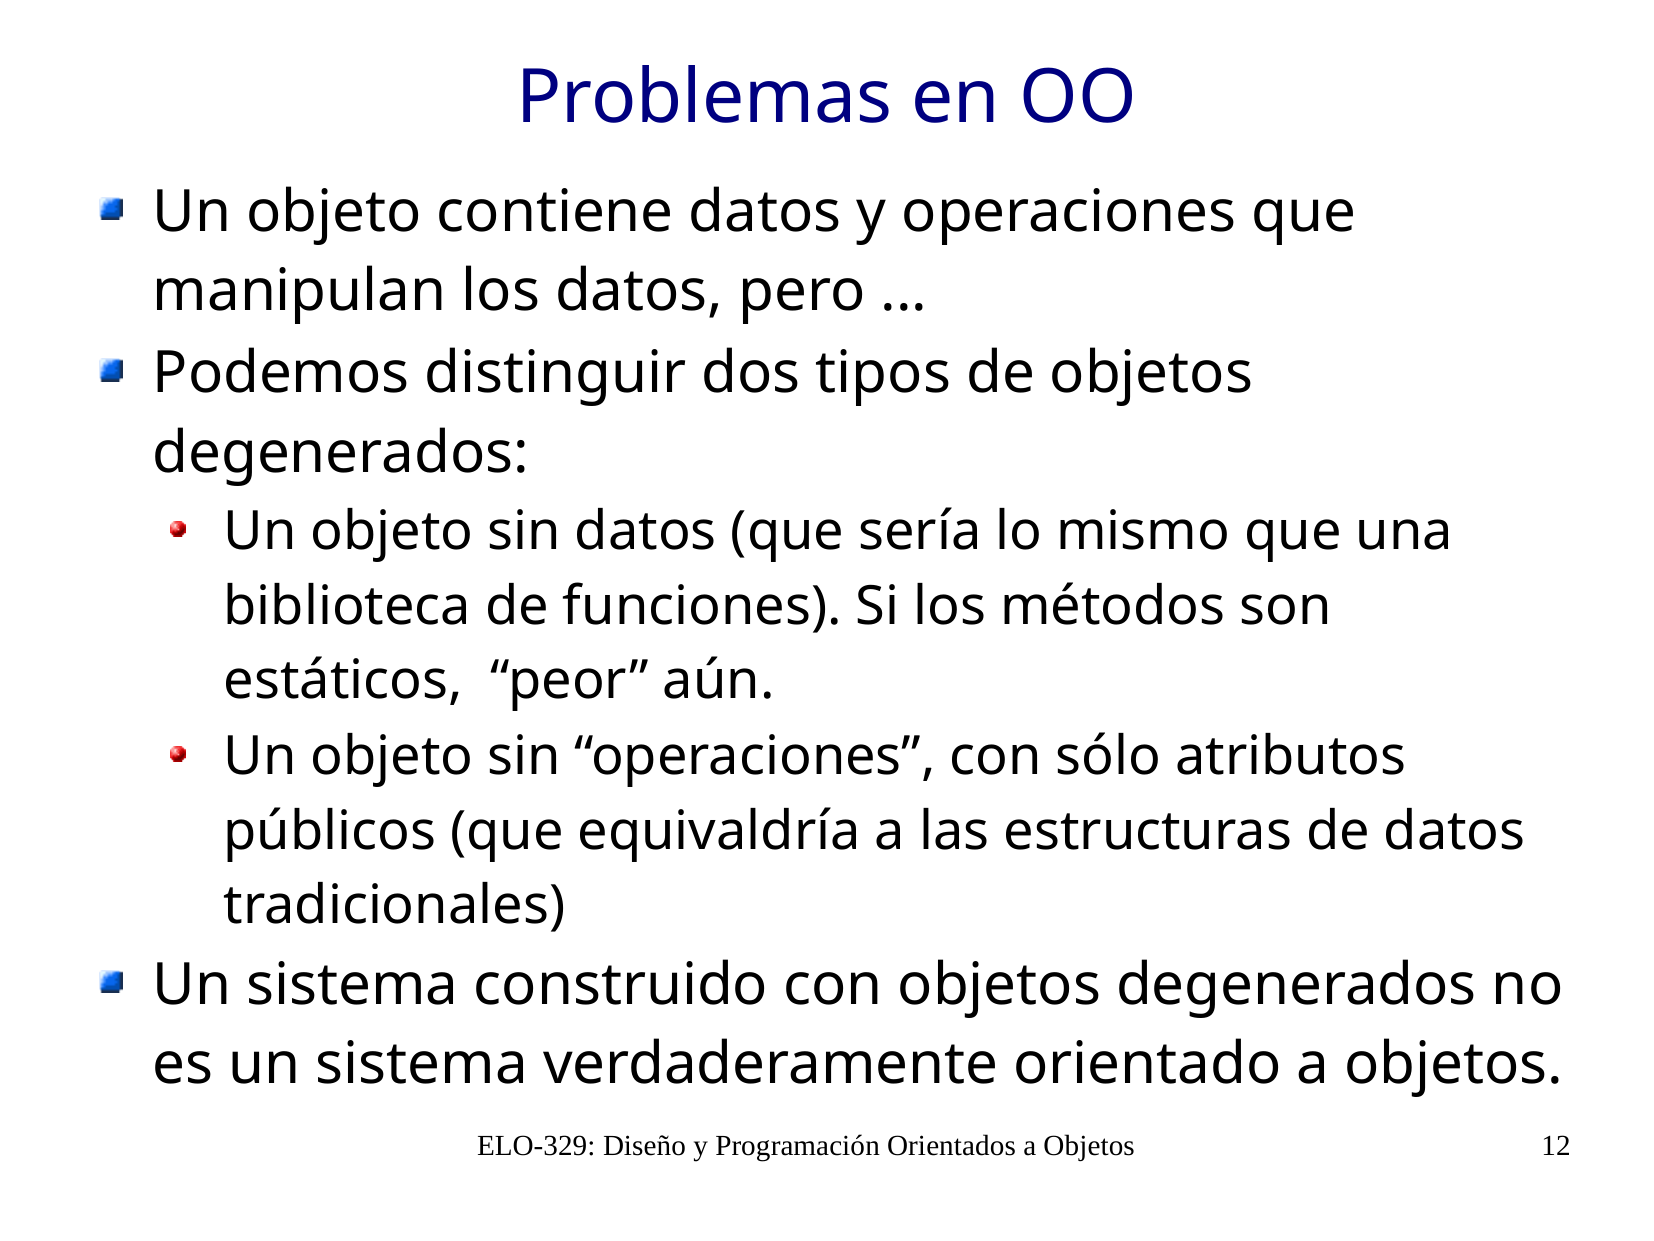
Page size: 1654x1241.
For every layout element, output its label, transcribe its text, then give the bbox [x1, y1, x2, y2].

list Un objeto contiene datos y operaciones que manipulan los datos, pero ... Podemos distinguir dos tipos de objetos degenerados: Un objeto sin datos (que sería lo mismo que una biblioteca de funciones). Si los métodos son estáticos, “peor” aún. Un objeto sin “operaciones”, con sólo atributos públicos (que equivaldría a las estructuras de datos tradicionales)‏ Un sistema construido con objetos degenerados no es un sistema verdaderamente orientado a objetos. [81, 169, 1571, 1102]
title Problemas en OO [82, 45, 1571, 143]
